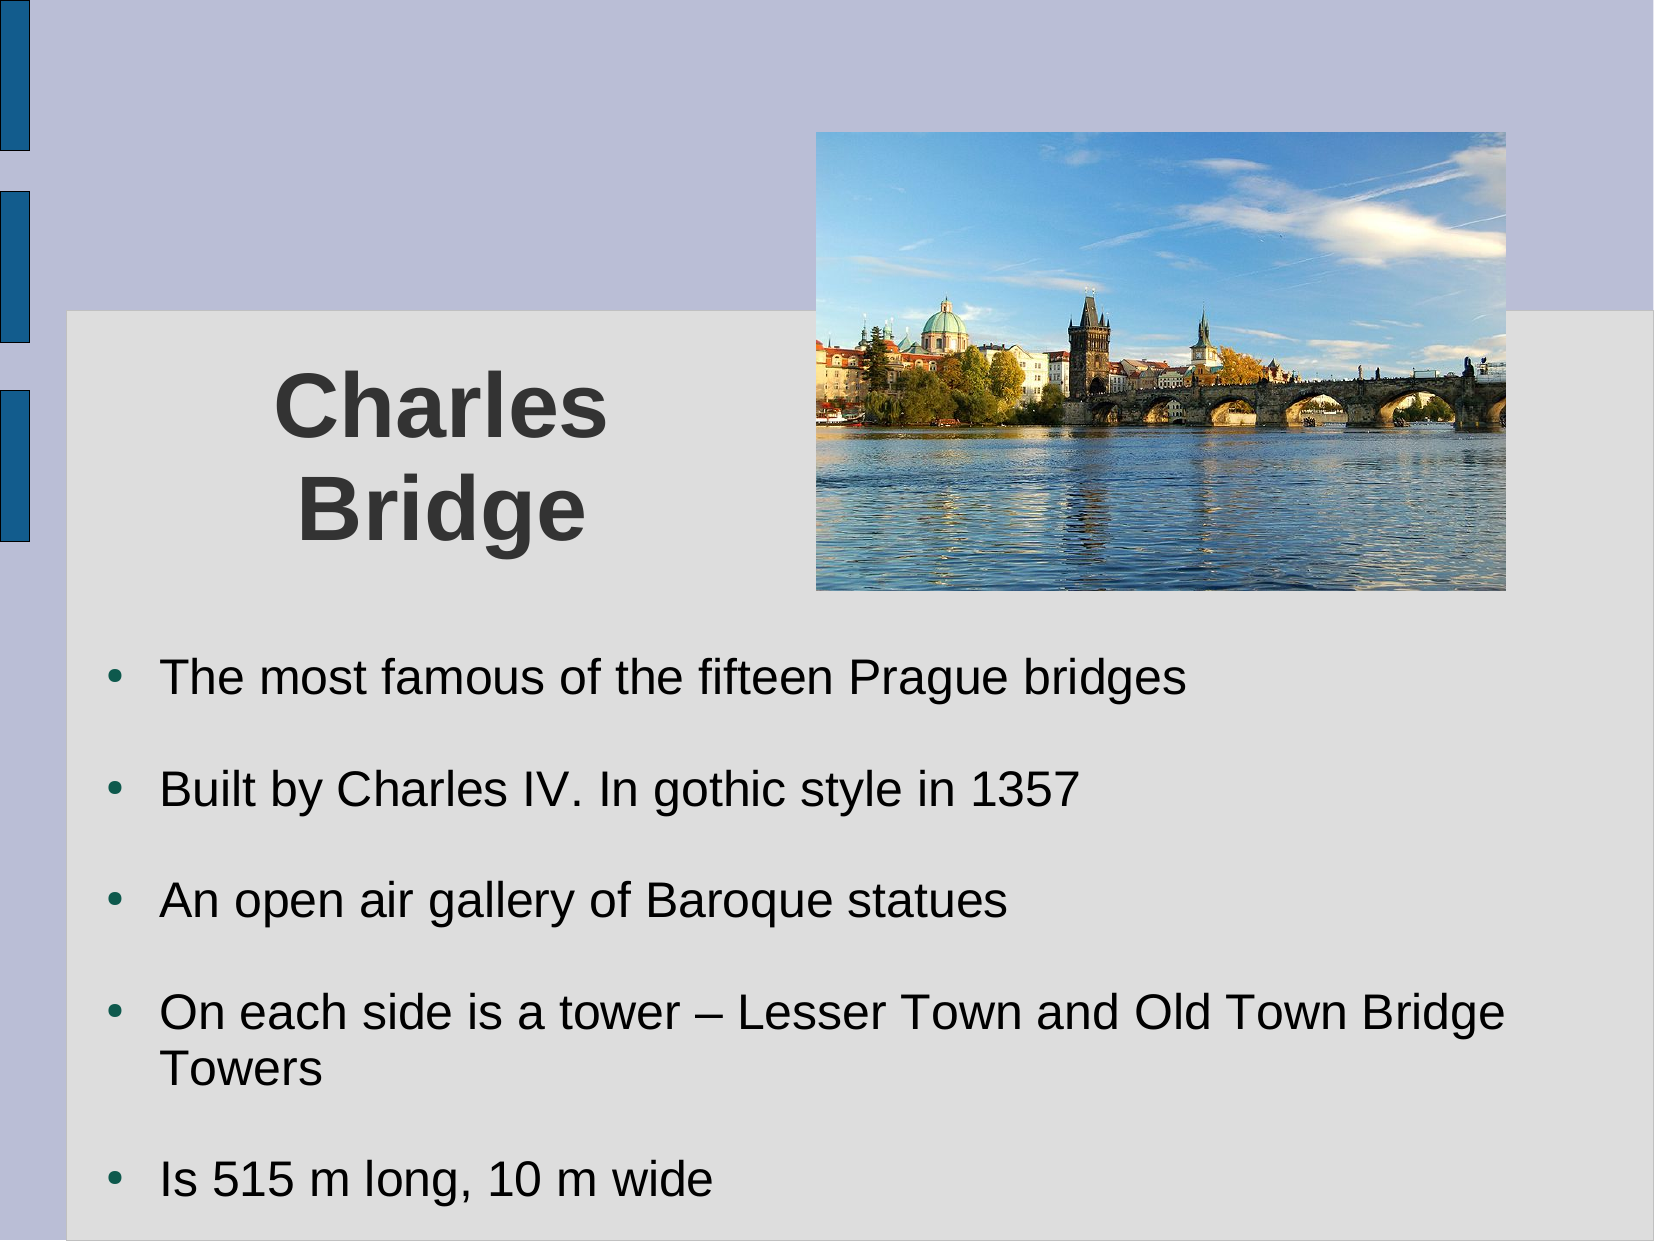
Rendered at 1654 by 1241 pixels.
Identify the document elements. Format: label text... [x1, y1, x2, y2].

title Charles Bridge [206, 353, 678, 562]
picture [816, 132, 1506, 591]
list The most famous of the fifteen Prague bridges Built by Charles IV. In gothic style in 1357 An open air gallery of Baroque statues On each side is a tower – Lesser Town and Old Town Bridge Towers Is 515 m long, 10 m wide [88, 649, 1562, 1241]
